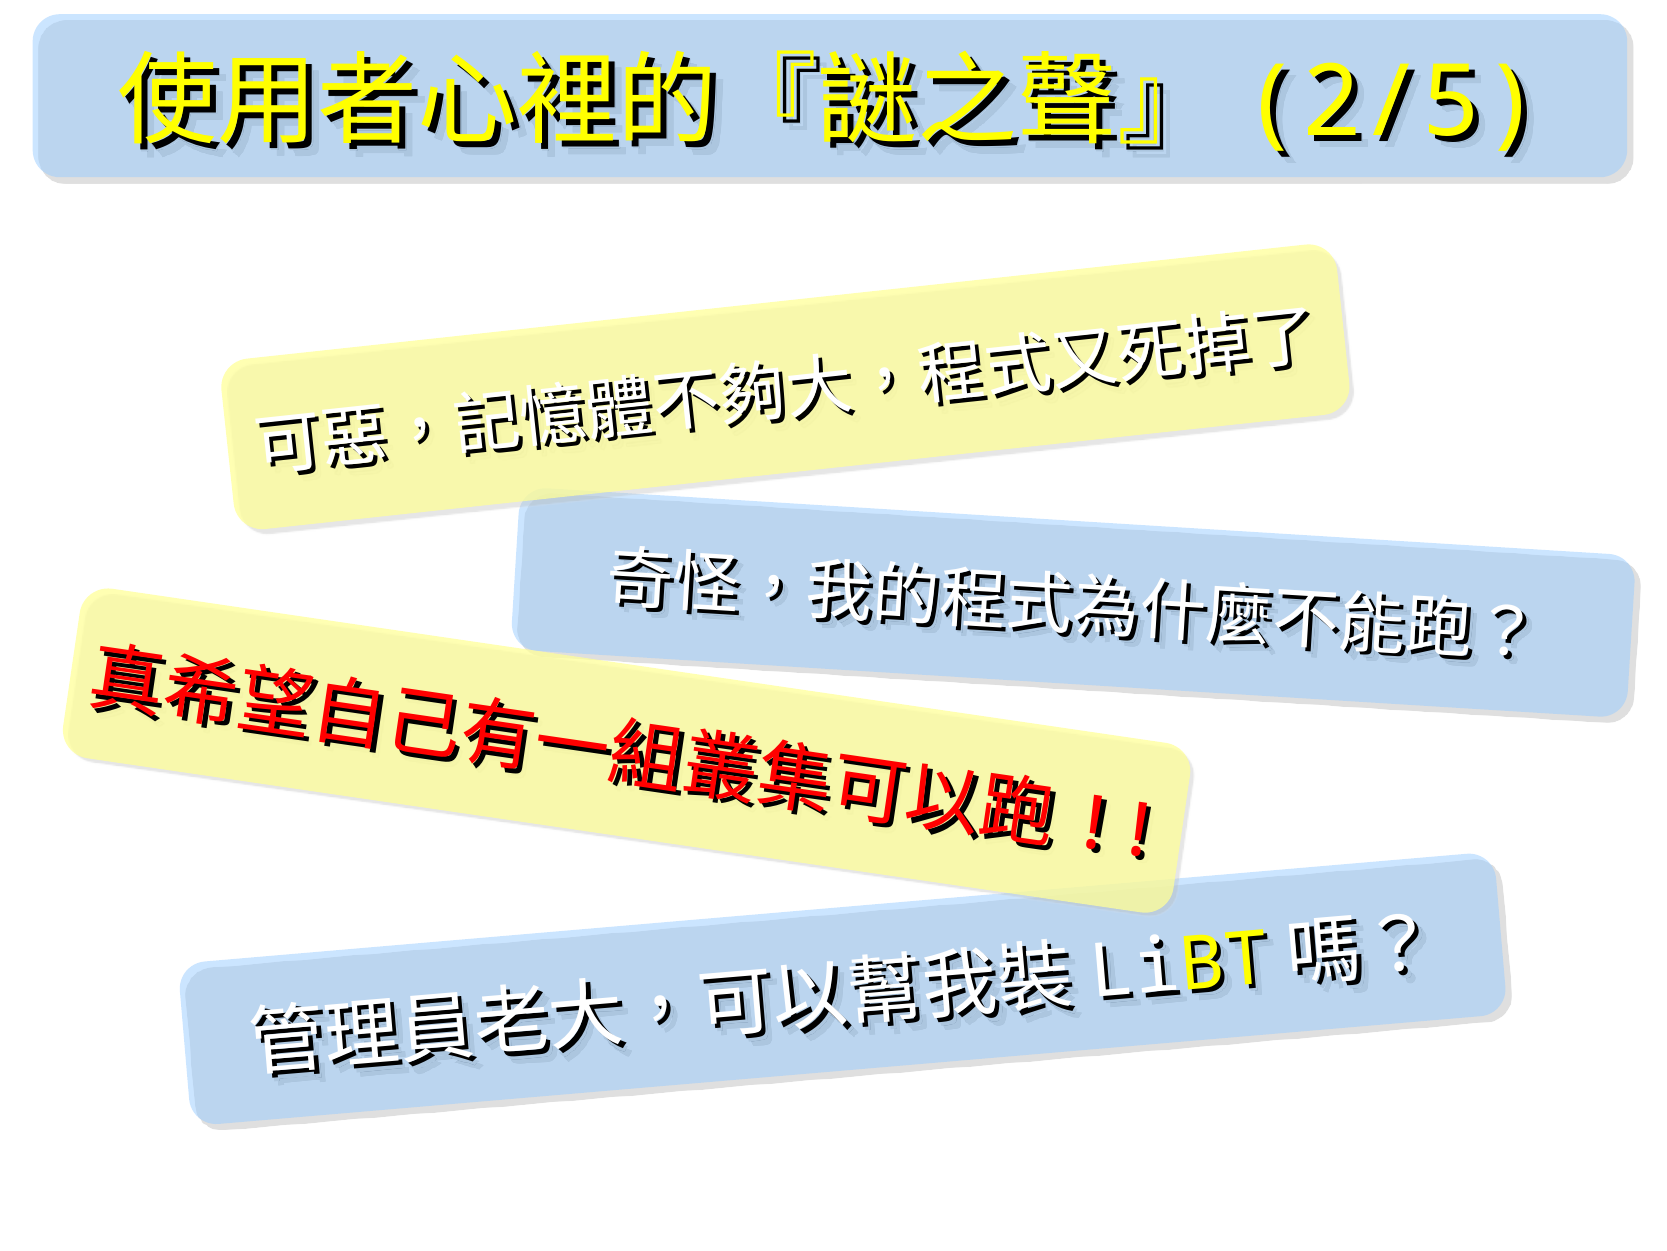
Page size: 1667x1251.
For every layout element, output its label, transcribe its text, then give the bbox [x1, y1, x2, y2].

text_box 管理員老大，可以幫我裝LiBT嗎？ [179, 853, 1506, 1125]
text_box 使用者心裡的『謎之聲』(2/5) [32, 14, 1628, 178]
text_box 奇怪，我的程式為什麼不能跑？ [511, 492, 1635, 717]
text_box 可惡，記憶體不夠大，程式又死掉了 [221, 244, 1350, 530]
text_box 真希望自己有一組叢集可以跑!! [62, 588, 1191, 913]
